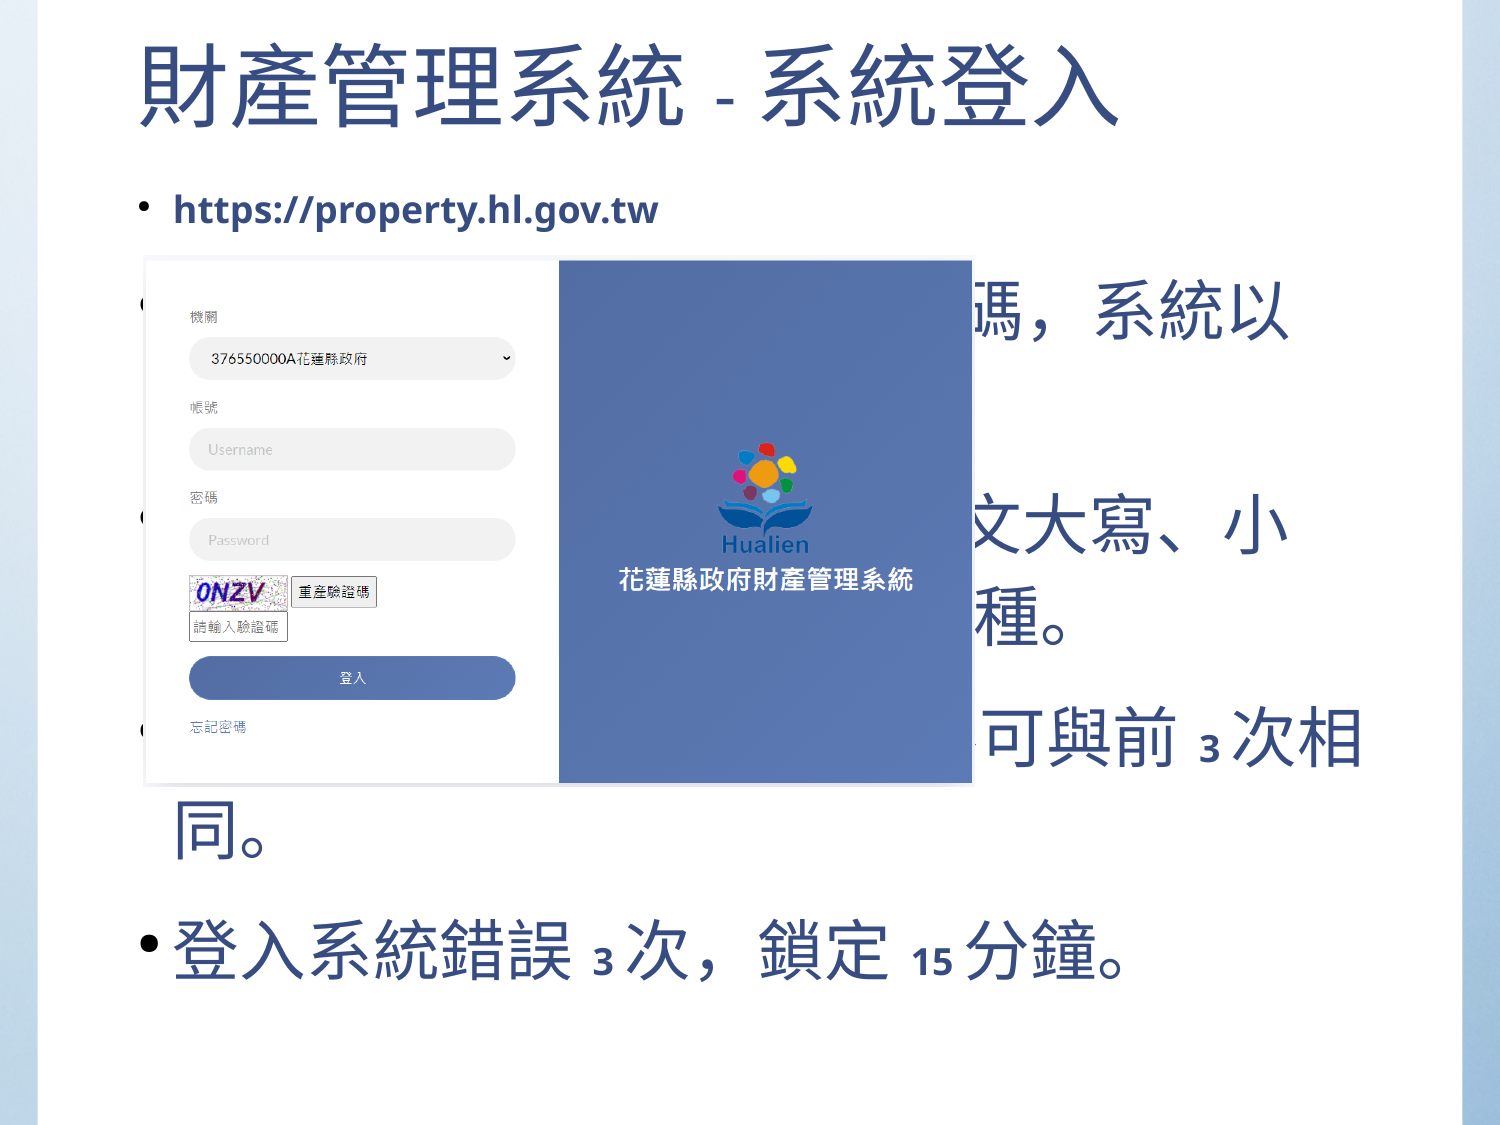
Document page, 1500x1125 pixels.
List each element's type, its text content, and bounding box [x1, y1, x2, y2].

picture [0, 0, 1500, 1125]
title 財產管理系統-系統登入 [137, 12, 1388, 161]
list https://property.hl.gov.tw 第1次登入系統強制變更密碼，系統以email發送密碼變更連結。 密碼長度8~12位，需包含英文大寫、小寫、數字、特殊符號其中三種。 密碼90天到期更換密碼，不可與前3次相同。 登入系統錯誤3次，鎖定15分鐘。 [137, 184, 1388, 1094]
